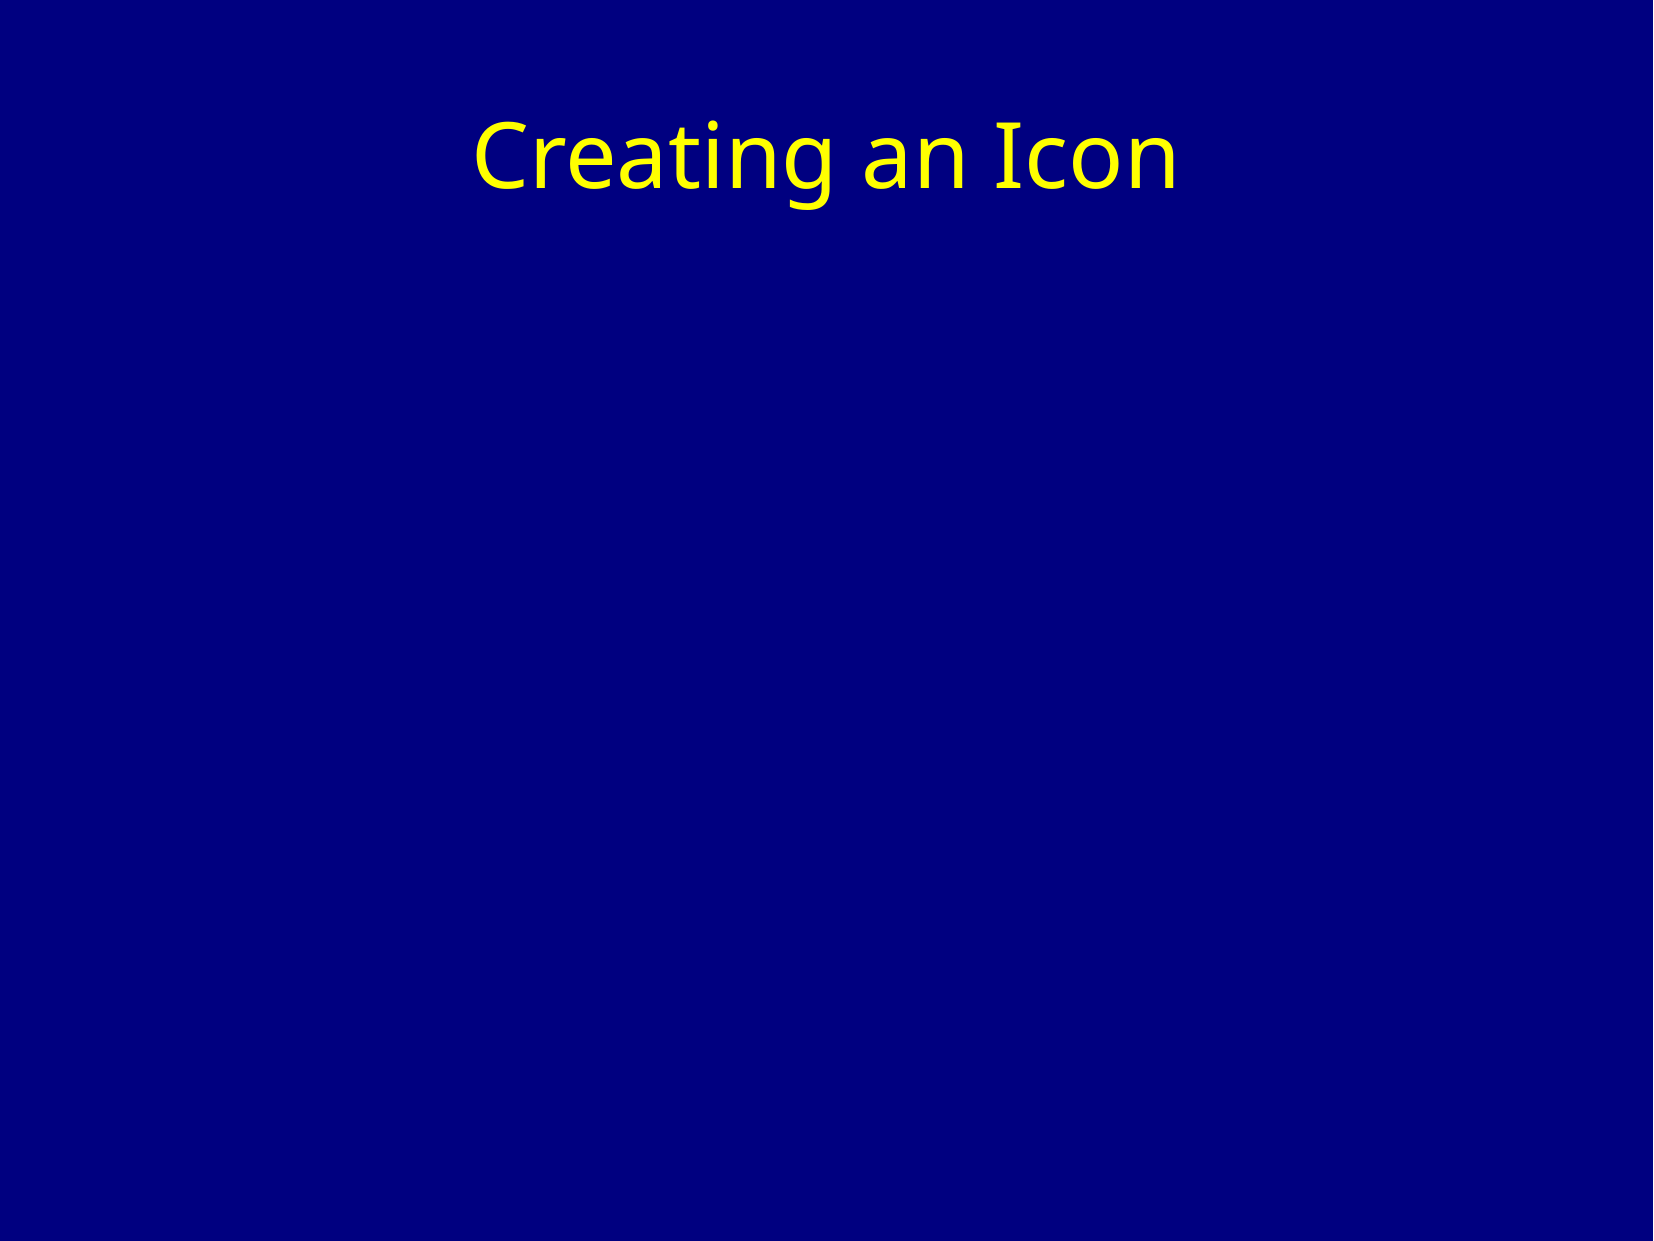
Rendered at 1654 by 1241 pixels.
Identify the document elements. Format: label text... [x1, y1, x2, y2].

title Creating an Icon [82, 49, 1571, 257]
